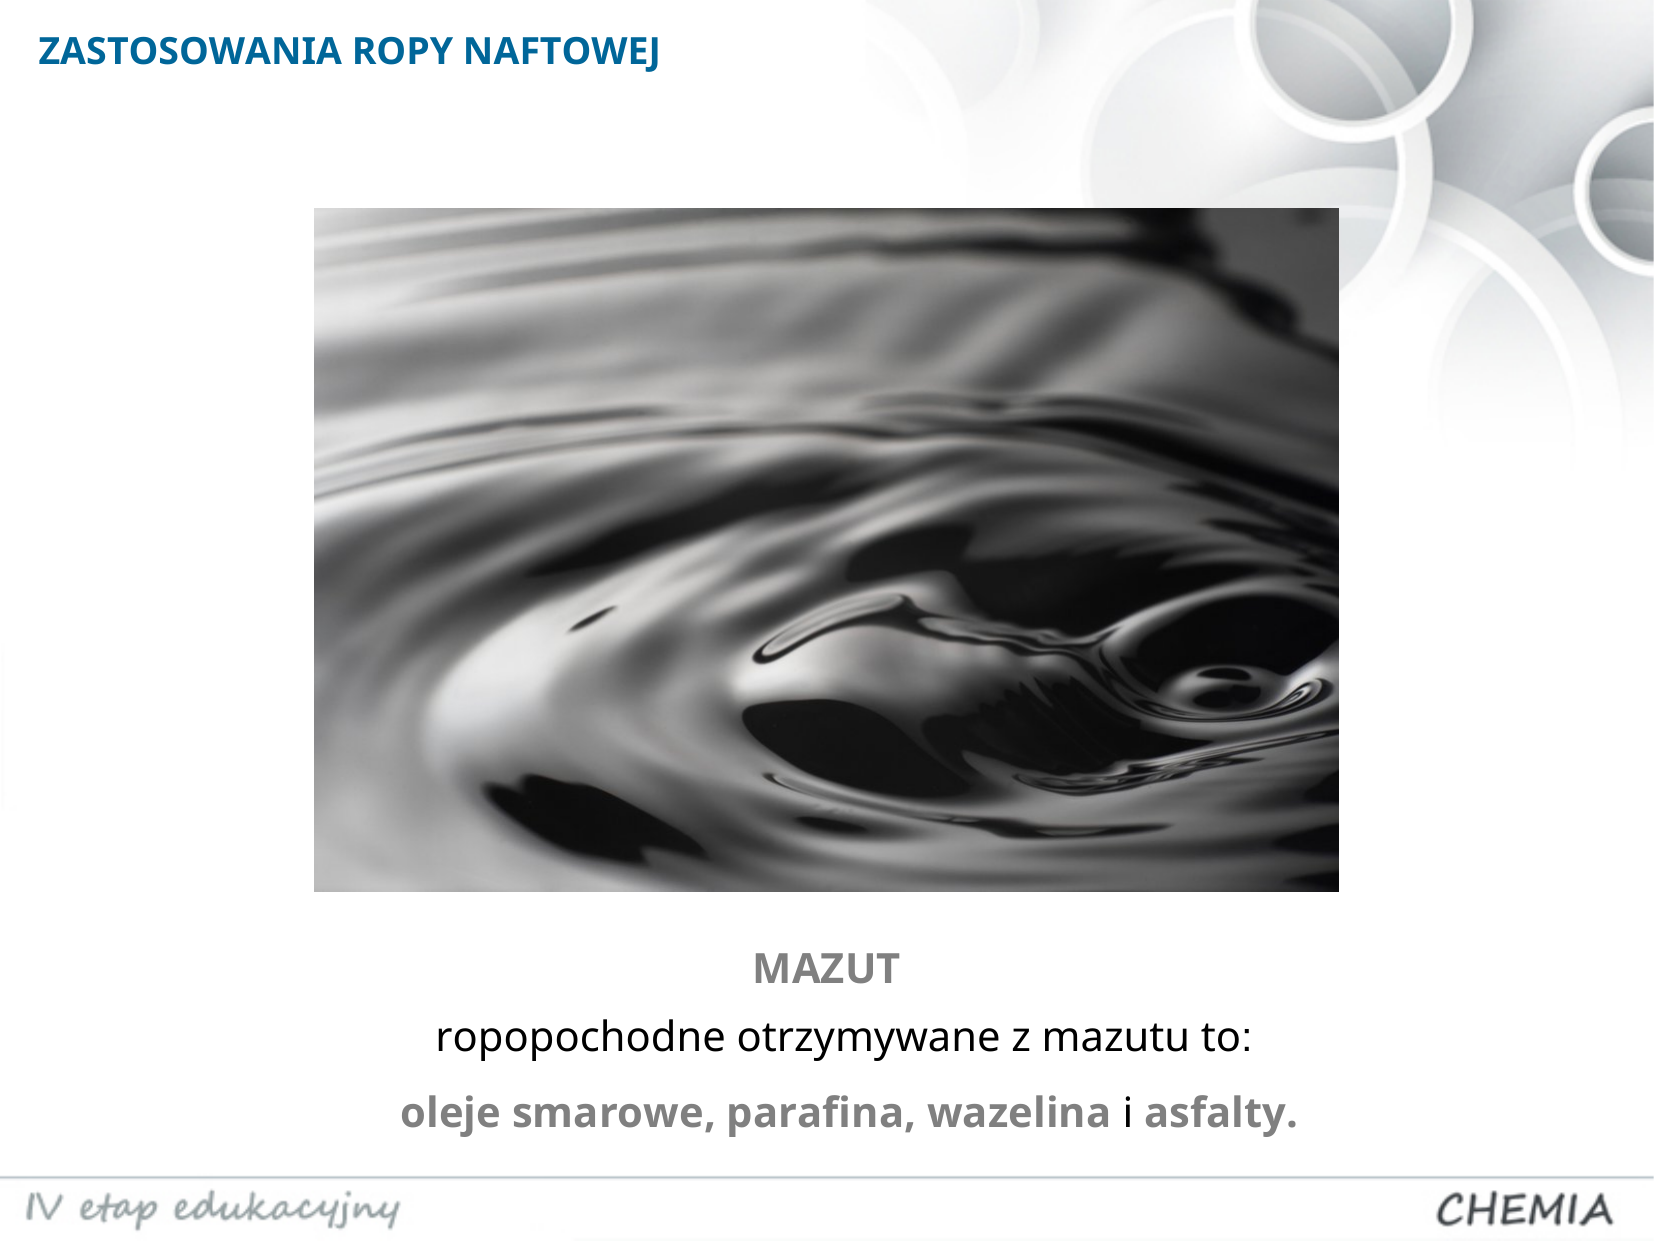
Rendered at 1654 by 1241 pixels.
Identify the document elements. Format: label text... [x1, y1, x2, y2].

text_box ZASTOSOWANIA ROPY NAFTOWEJ [23, 23, 1276, 81]
picture [0, 0, 1654, 1241]
list ropopochodne otrzymywane z mazutu to: oleje smarowe, parafina, wazelina i asfalty. [165, 1009, 1534, 1214]
text_box MAZUT [614, 939, 1040, 1001]
